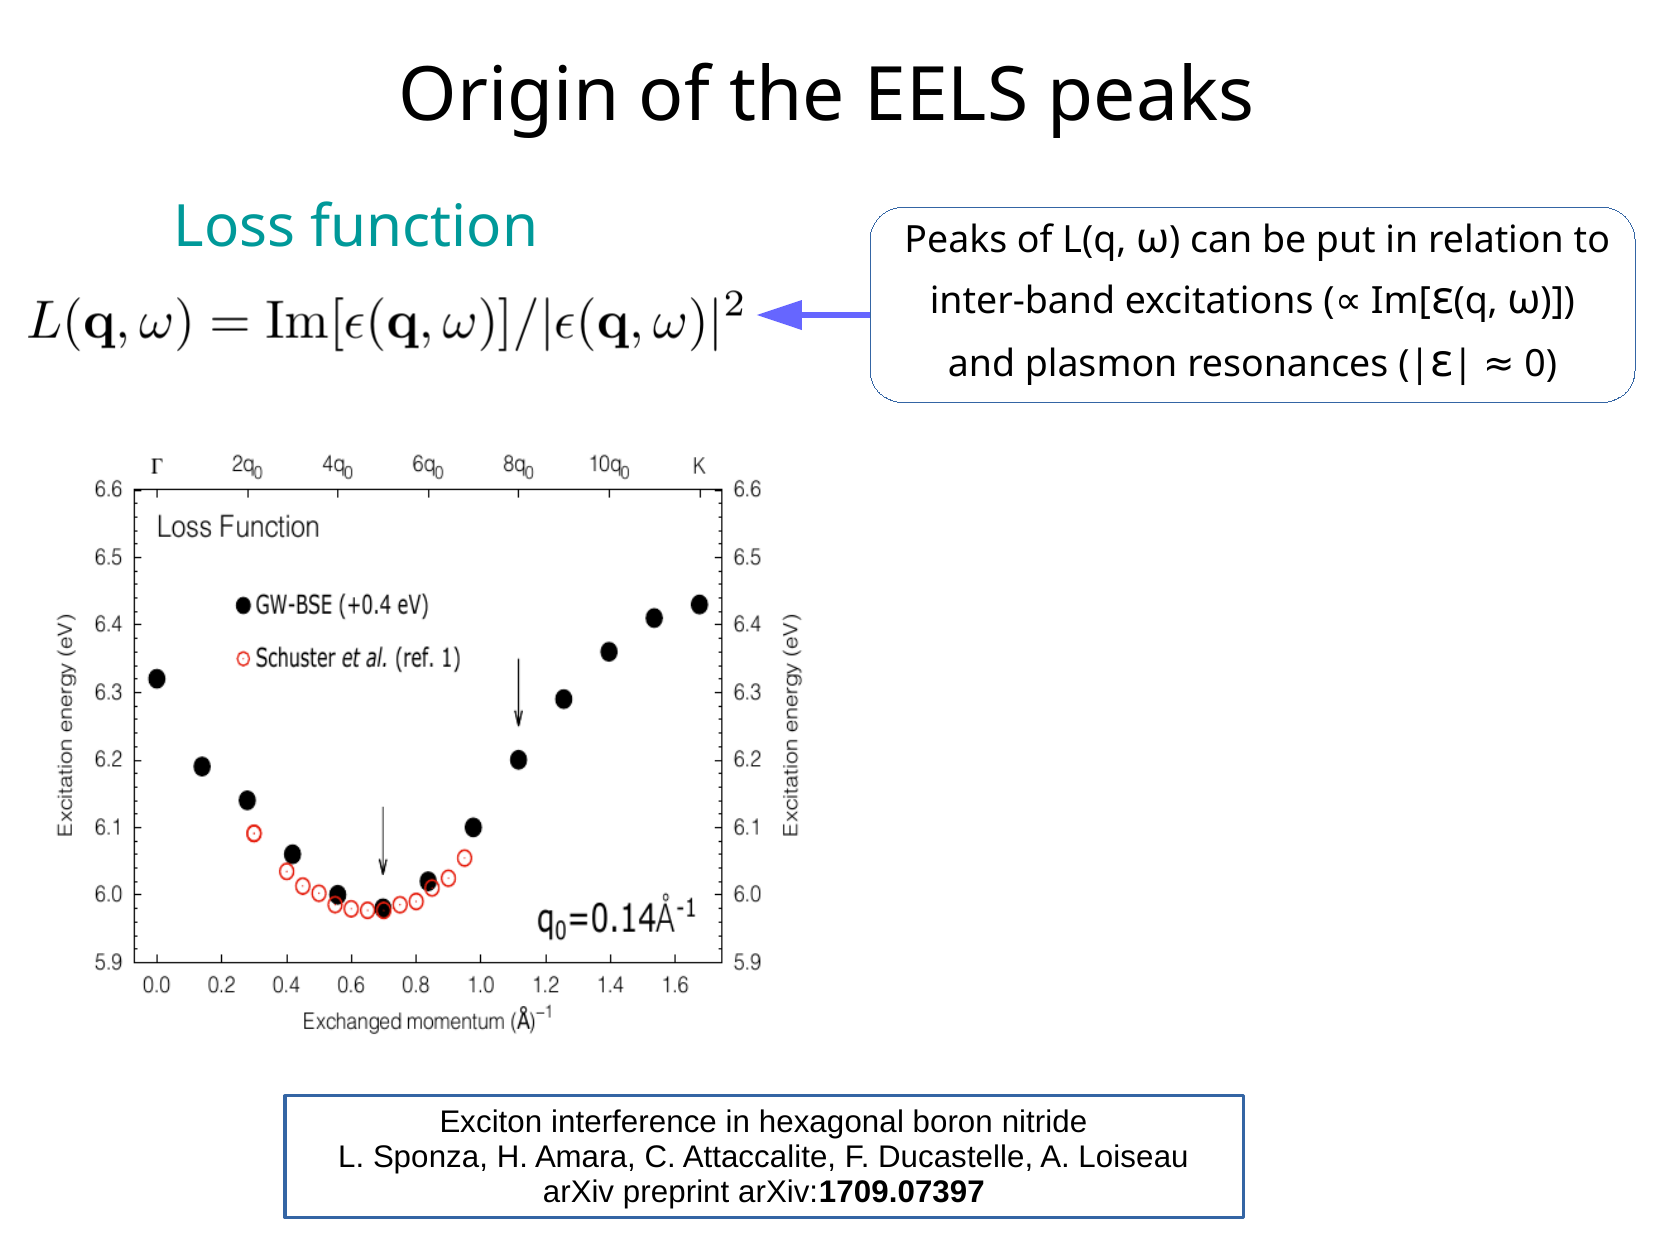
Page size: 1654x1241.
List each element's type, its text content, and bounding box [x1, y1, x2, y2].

text_box Peaks of L(q, ω) can be put in relation to inter-band excitations (∝ Im[ε(q, ω)]) and plasmon resonances (|ε| ≈ 0) [885, 194, 1621, 403]
text_box Exciton interference in hexagonal boron nitride L. Sponza, H. Amara, C. Attaccalite, F. Ducastelle, A. Loiseau arXiv preprint arXiv:1709.07397 [285, 1095, 1244, 1218]
picture [53, 446, 811, 1053]
title Origin of the EELS peaks [82, 18, 1571, 166]
text_box Loss function [108, 177, 604, 271]
picture [0, 254, 757, 391]
